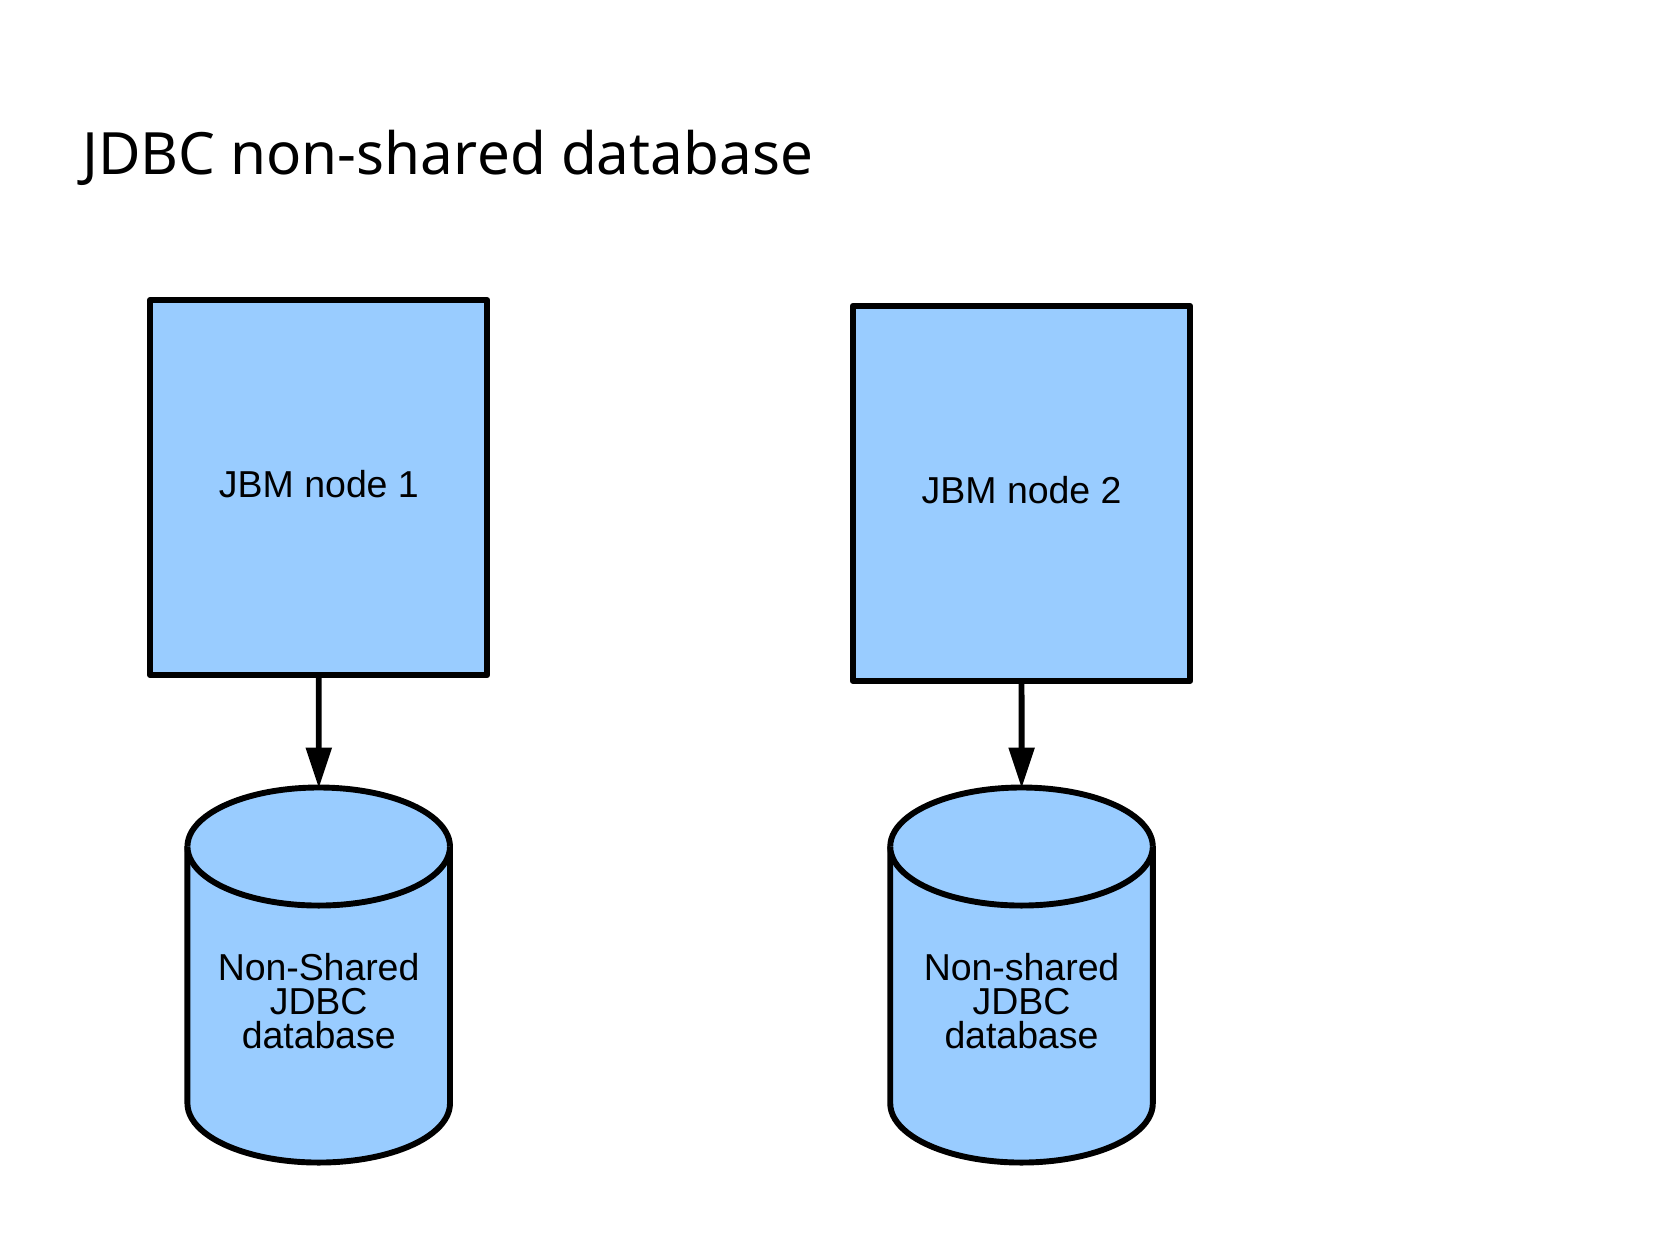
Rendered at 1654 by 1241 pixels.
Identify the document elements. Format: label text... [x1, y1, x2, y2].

text_box JBM node 2 [852, 305, 1191, 681]
text_box Non-shared JDBC database [890, 787, 1153, 1163]
title JDBC non-shared database [82, 56, 1571, 249]
text_box Non-Shared JDBC database [187, 787, 451, 1163]
text_box JBM node 1 [149, 300, 488, 676]
